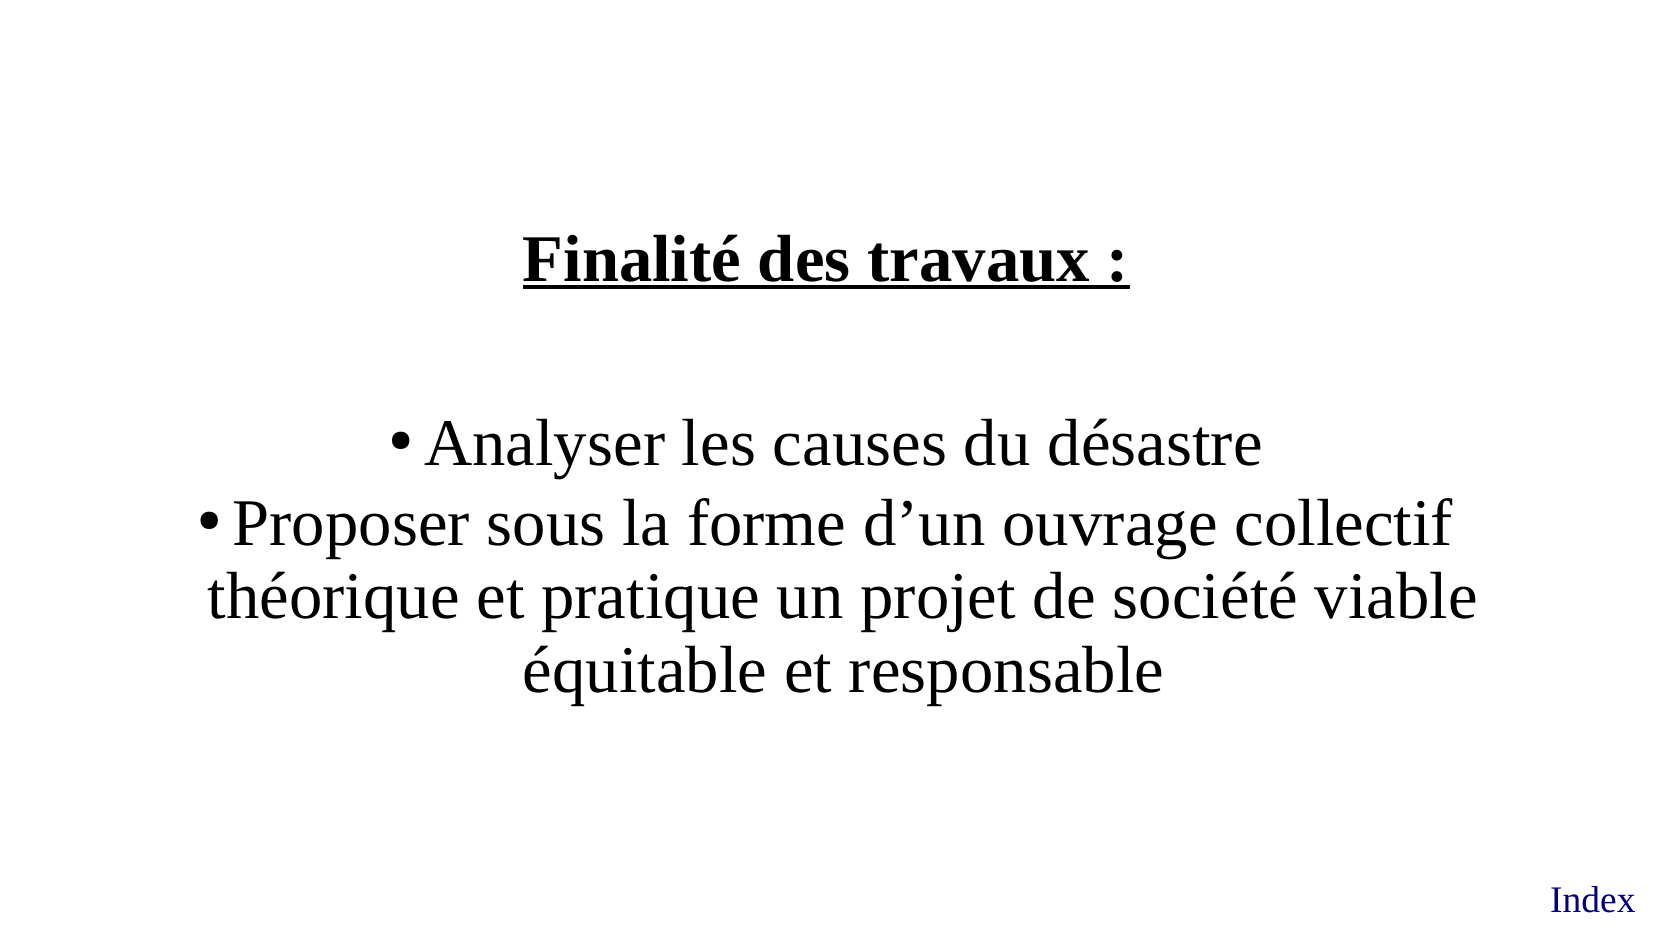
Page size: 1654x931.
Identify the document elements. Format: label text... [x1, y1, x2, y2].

text_box Finalité des travaux : Analyser les causes du désastre Proposer sous la forme d’un ouvrage collectif théorique et pratique un projet de société viable équitable et responsable [157, 214, 1513, 831]
